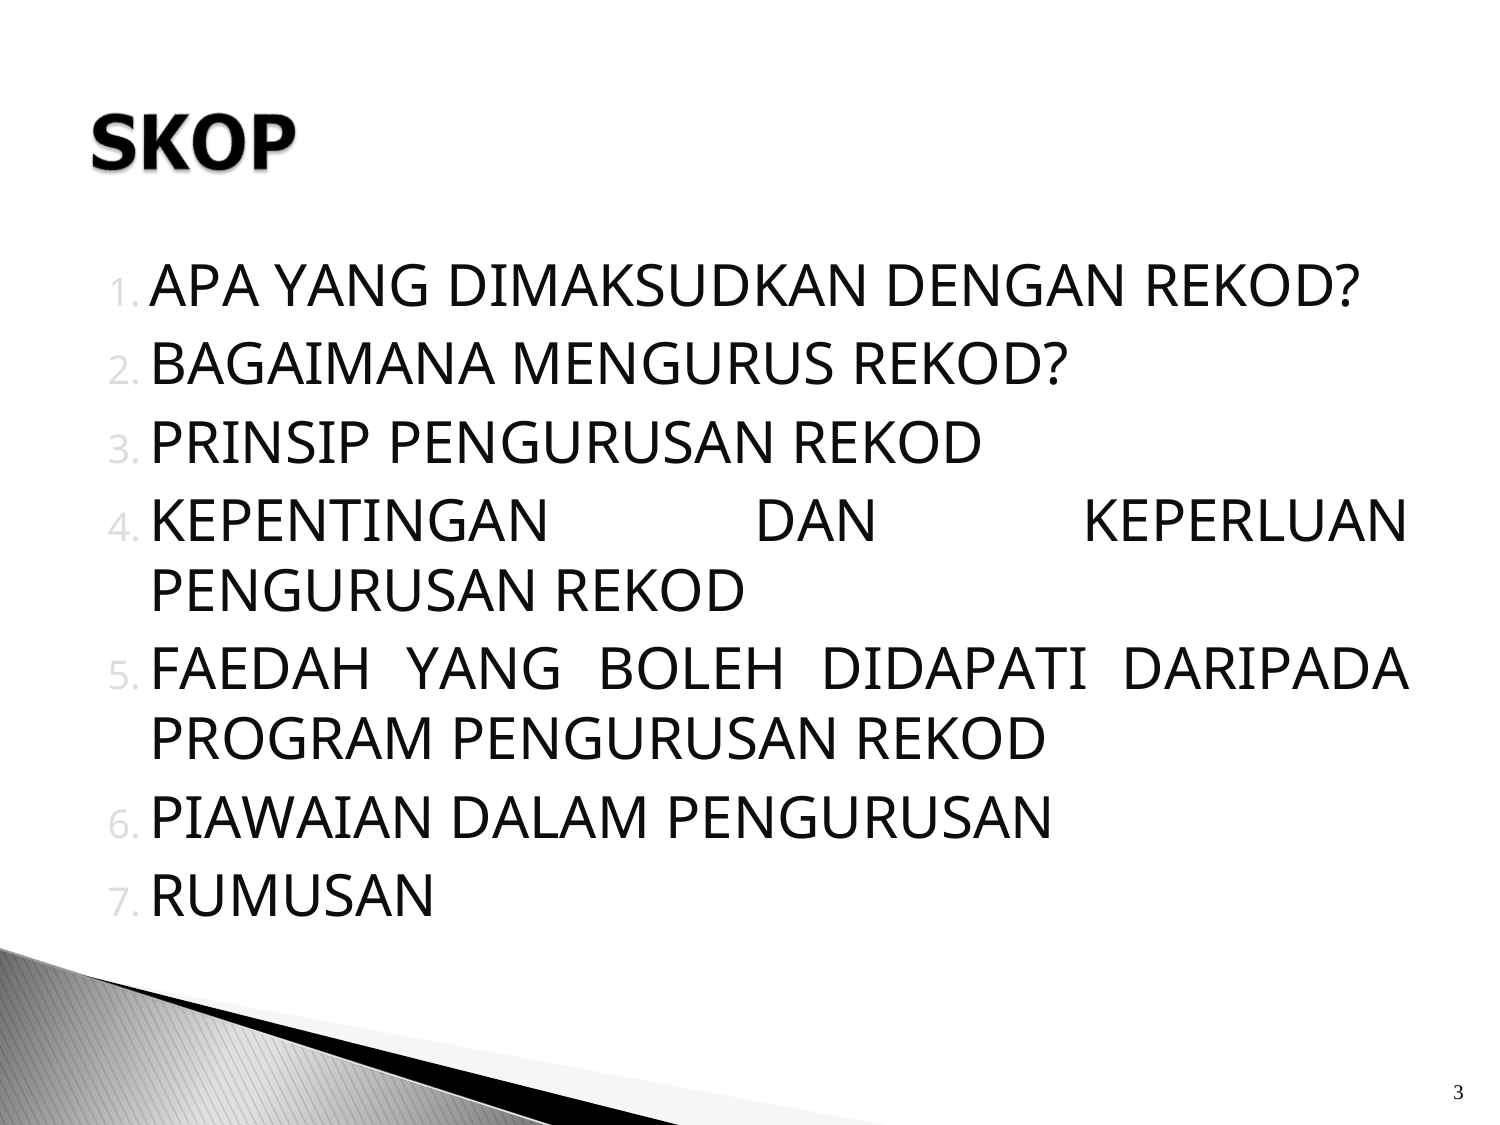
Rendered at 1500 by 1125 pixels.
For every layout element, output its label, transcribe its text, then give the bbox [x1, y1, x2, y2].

picture [75, 44, 1426, 234]
list APA YANG DIMAKSUDKAN DENGAN REKOD? BAGAIMANA MENGURUS REKOD? PRINSIP PENGURUSAN REKOD KEPENTINGAN DAN KEPERLUAN PENGURUSAN REKOD FAEDAH YANG BOLEH DIDAPATI DARIPADA PROGRAM PENGURUSAN REKOD PIAWAIAN DALAM PENGURUSAN RUMUSAN [75, 234, 1426, 968]
text_box <number> [1418, 1051, 1479, 1112]
picture [0, 947, 559, 1125]
